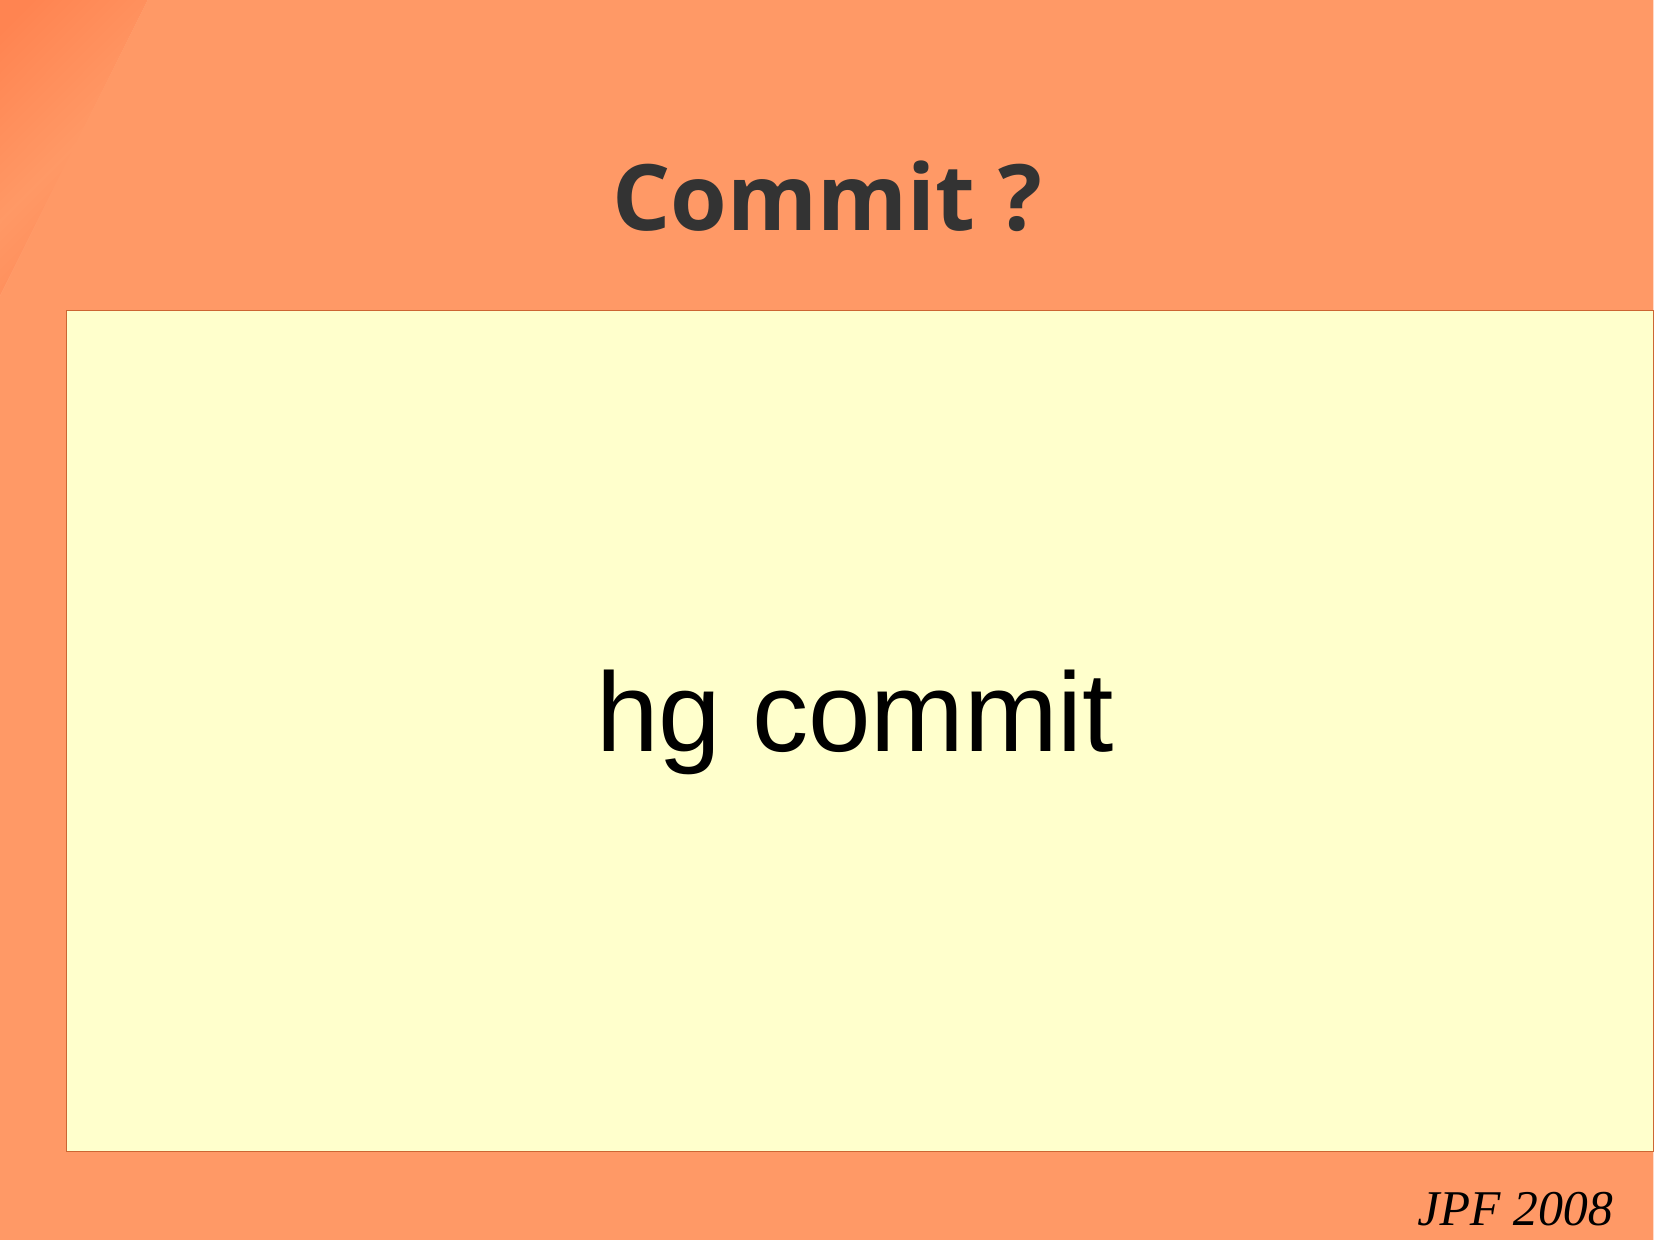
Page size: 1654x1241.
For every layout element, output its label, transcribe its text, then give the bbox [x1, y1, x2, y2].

title Commit ? [121, 91, 1534, 299]
text_box hg commit [596, 649, 1115, 776]
